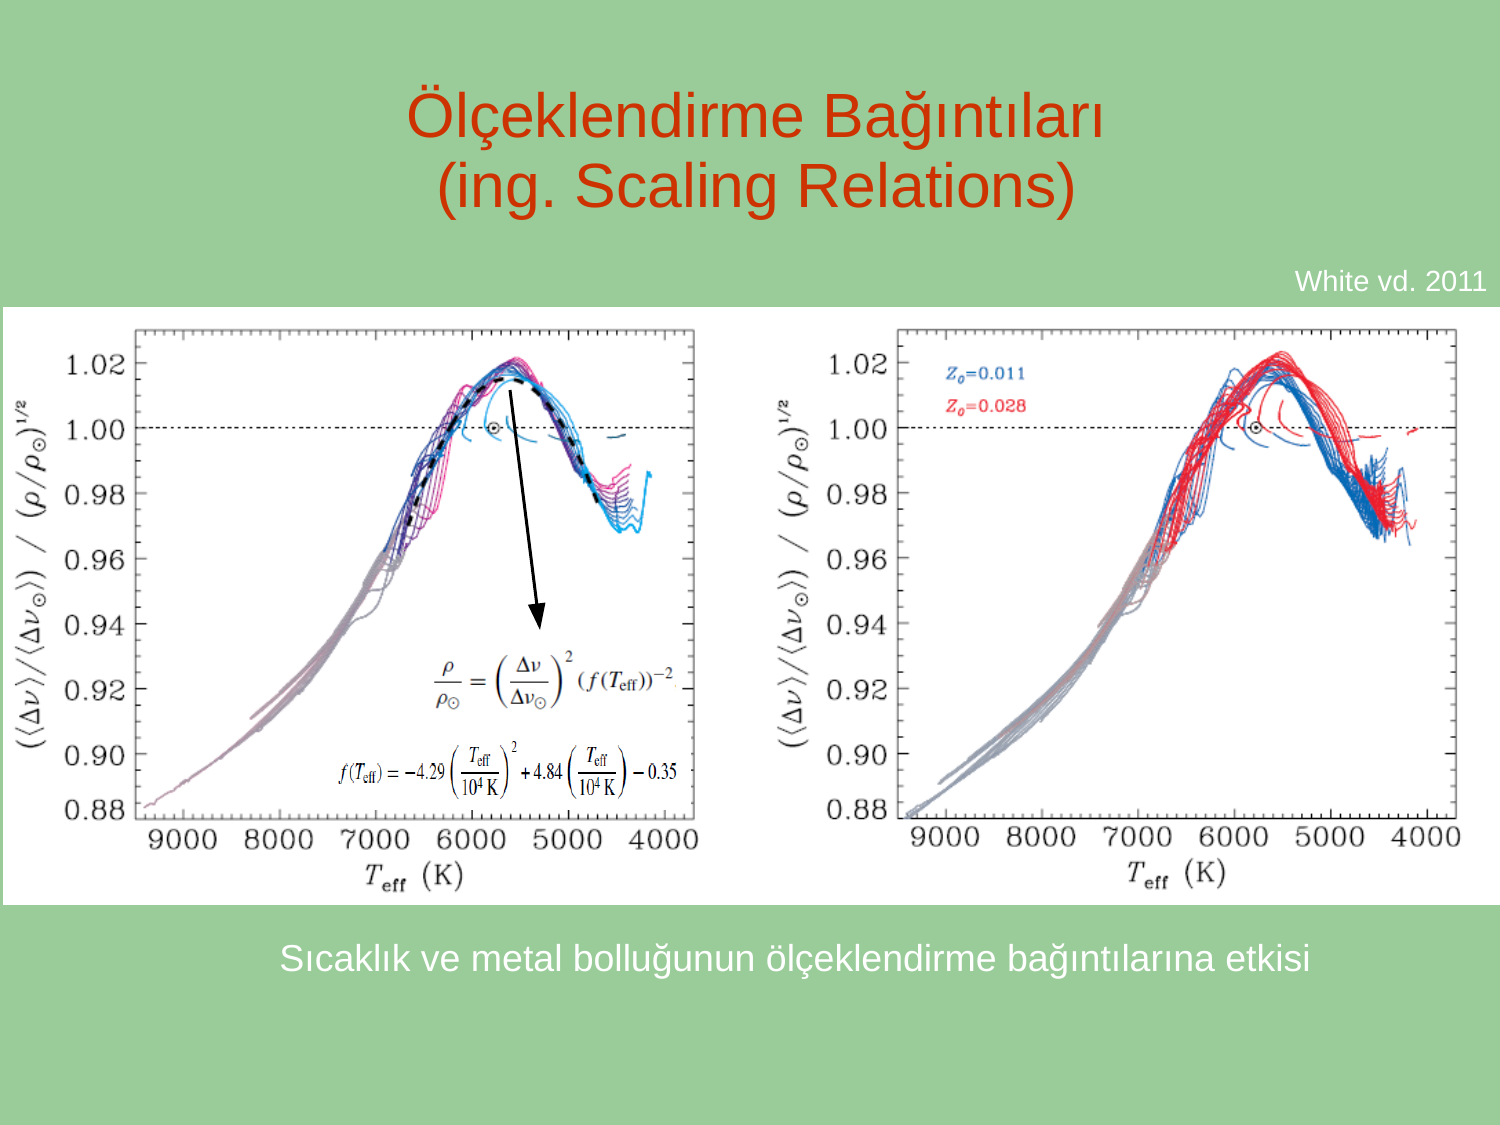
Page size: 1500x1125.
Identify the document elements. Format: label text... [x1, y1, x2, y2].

text_box White vd. 2011 [992, 257, 1500, 306]
text_box Sıcaklık ve metal bolluğunun ölçeklendirme bağıntılarına etkisi [195, 930, 1396, 987]
picture [3, 307, 1500, 905]
title Ölçeklendirme Bağıntıları (ing. Scaling Relations) [120, 29, 1395, 272]
